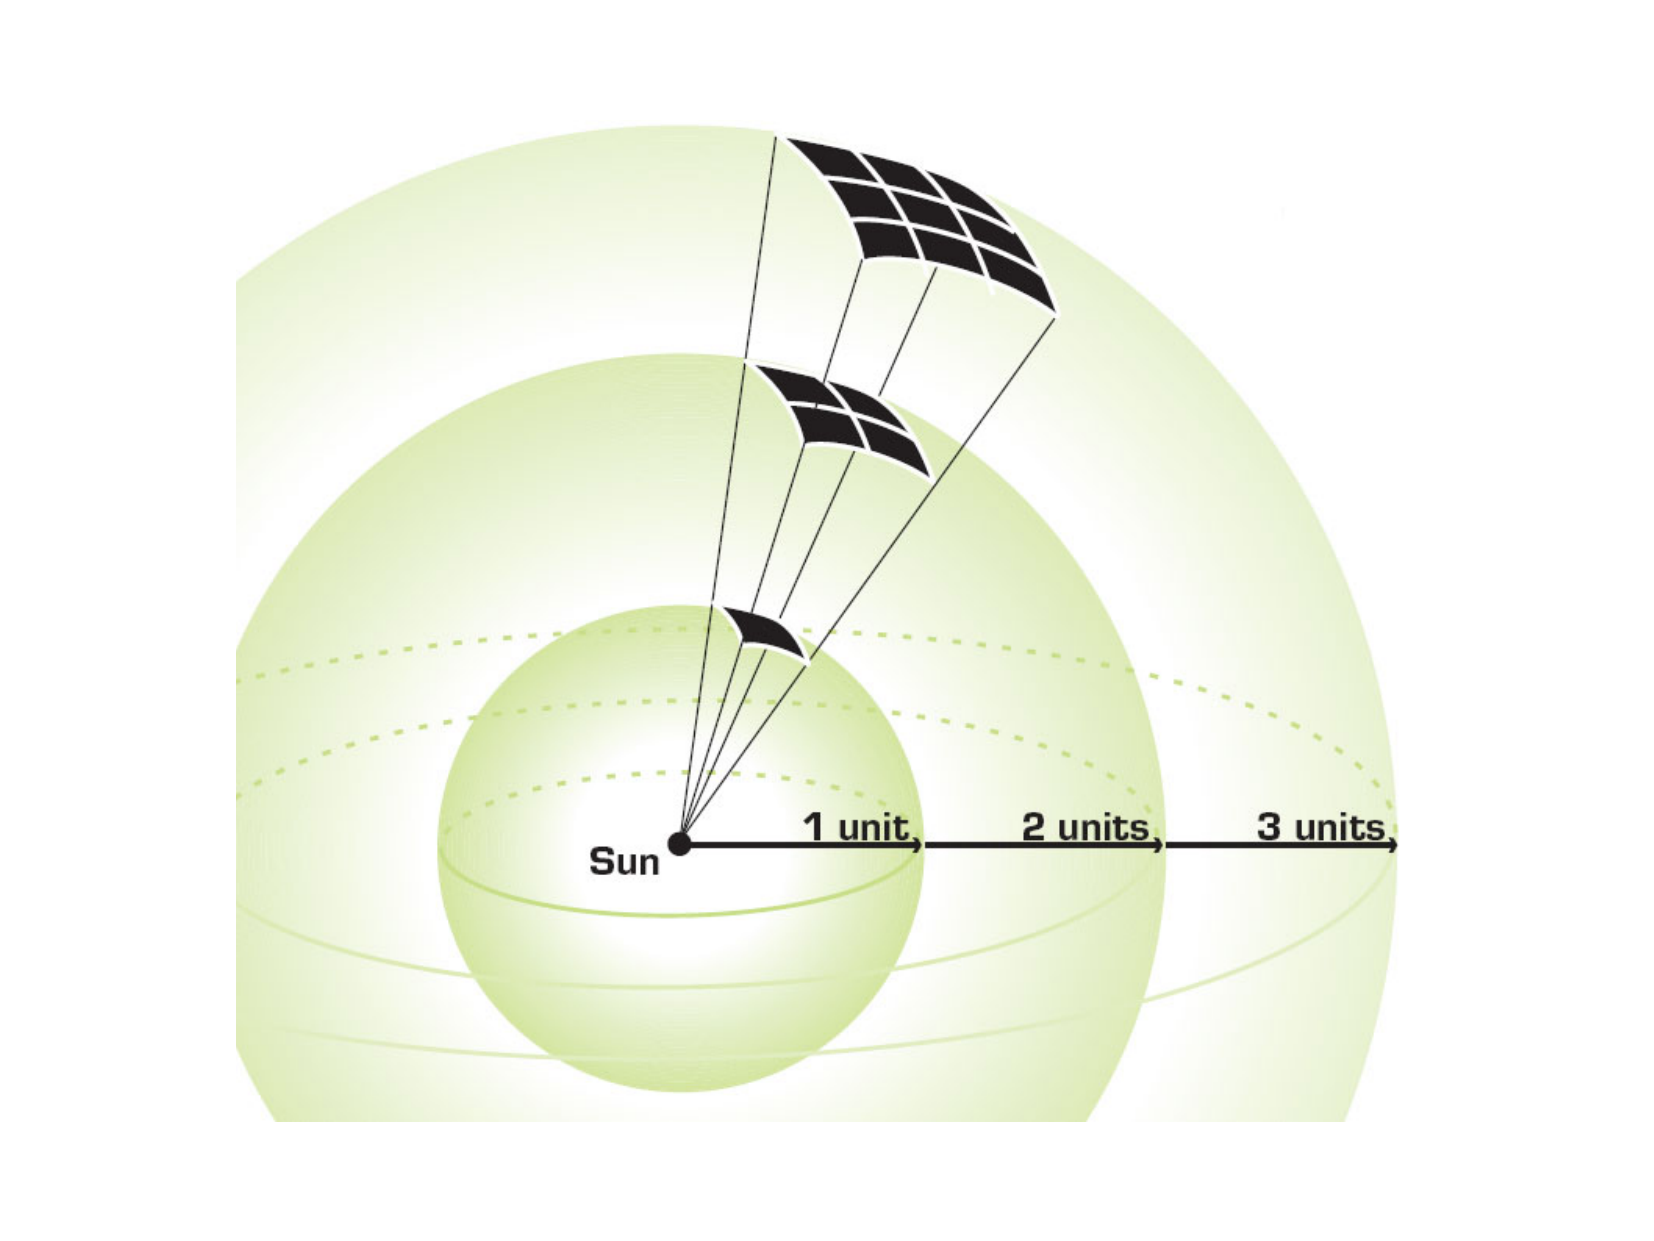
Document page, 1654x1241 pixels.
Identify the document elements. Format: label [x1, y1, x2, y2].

picture [236, 120, 1413, 1123]
